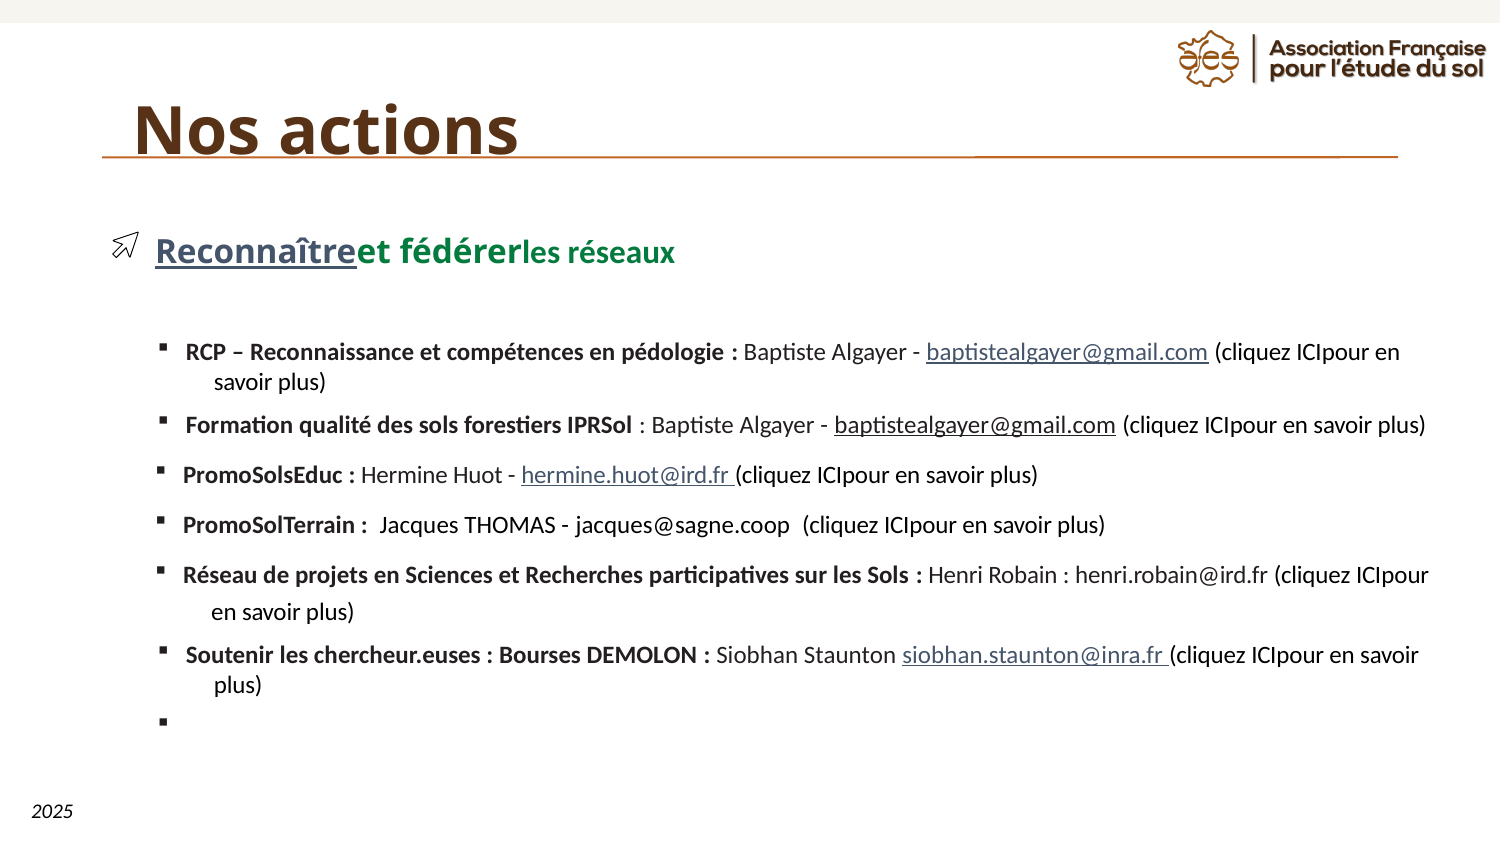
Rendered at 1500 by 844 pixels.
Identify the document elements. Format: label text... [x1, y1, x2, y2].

text_box RCP – Reconnaissance et compétences en pédologie : Baptiste Algayer - baptistealgayer@gmail.com (cliquez ICI pour en savoir plus) Formation qualité des sols forestiers IPRSol : Baptiste Algayer - baptistealgayer@gmail.com (cliquez ICI pour en savoir plus) PromoSolsEduc : Hermine Huot - hermine.huot@ird.fr (cliquez ICI pour en savoir plus) PromoSolTerrain : Jacques THOMAS - jacques@sagne.coop (cliquez ICI pour en savoir plus) Réseau de projets en Sciences et Recherches participatives sur les Sols : Henri Robain : henri.robain@ird.fr (cliquez ICI pour en savoir plus) Soutenir les chercheur.euses : Bourses DEMOLON : Siobhan Staunton siobhan.staunton@inra.fr (cliquez ICI pour en savoir plus) [140, 328, 1460, 791]
text_box Reconnaître et fédérer les réseaux [140, 216, 824, 323]
text_box Catégorie 1 [1173, 46, 1178, 95]
text_box 2025 [16, 786, 766, 830]
picture [1178, 29, 1500, 101]
picture [102, 221, 140, 268]
title Nos actions [83, 46, 1350, 183]
